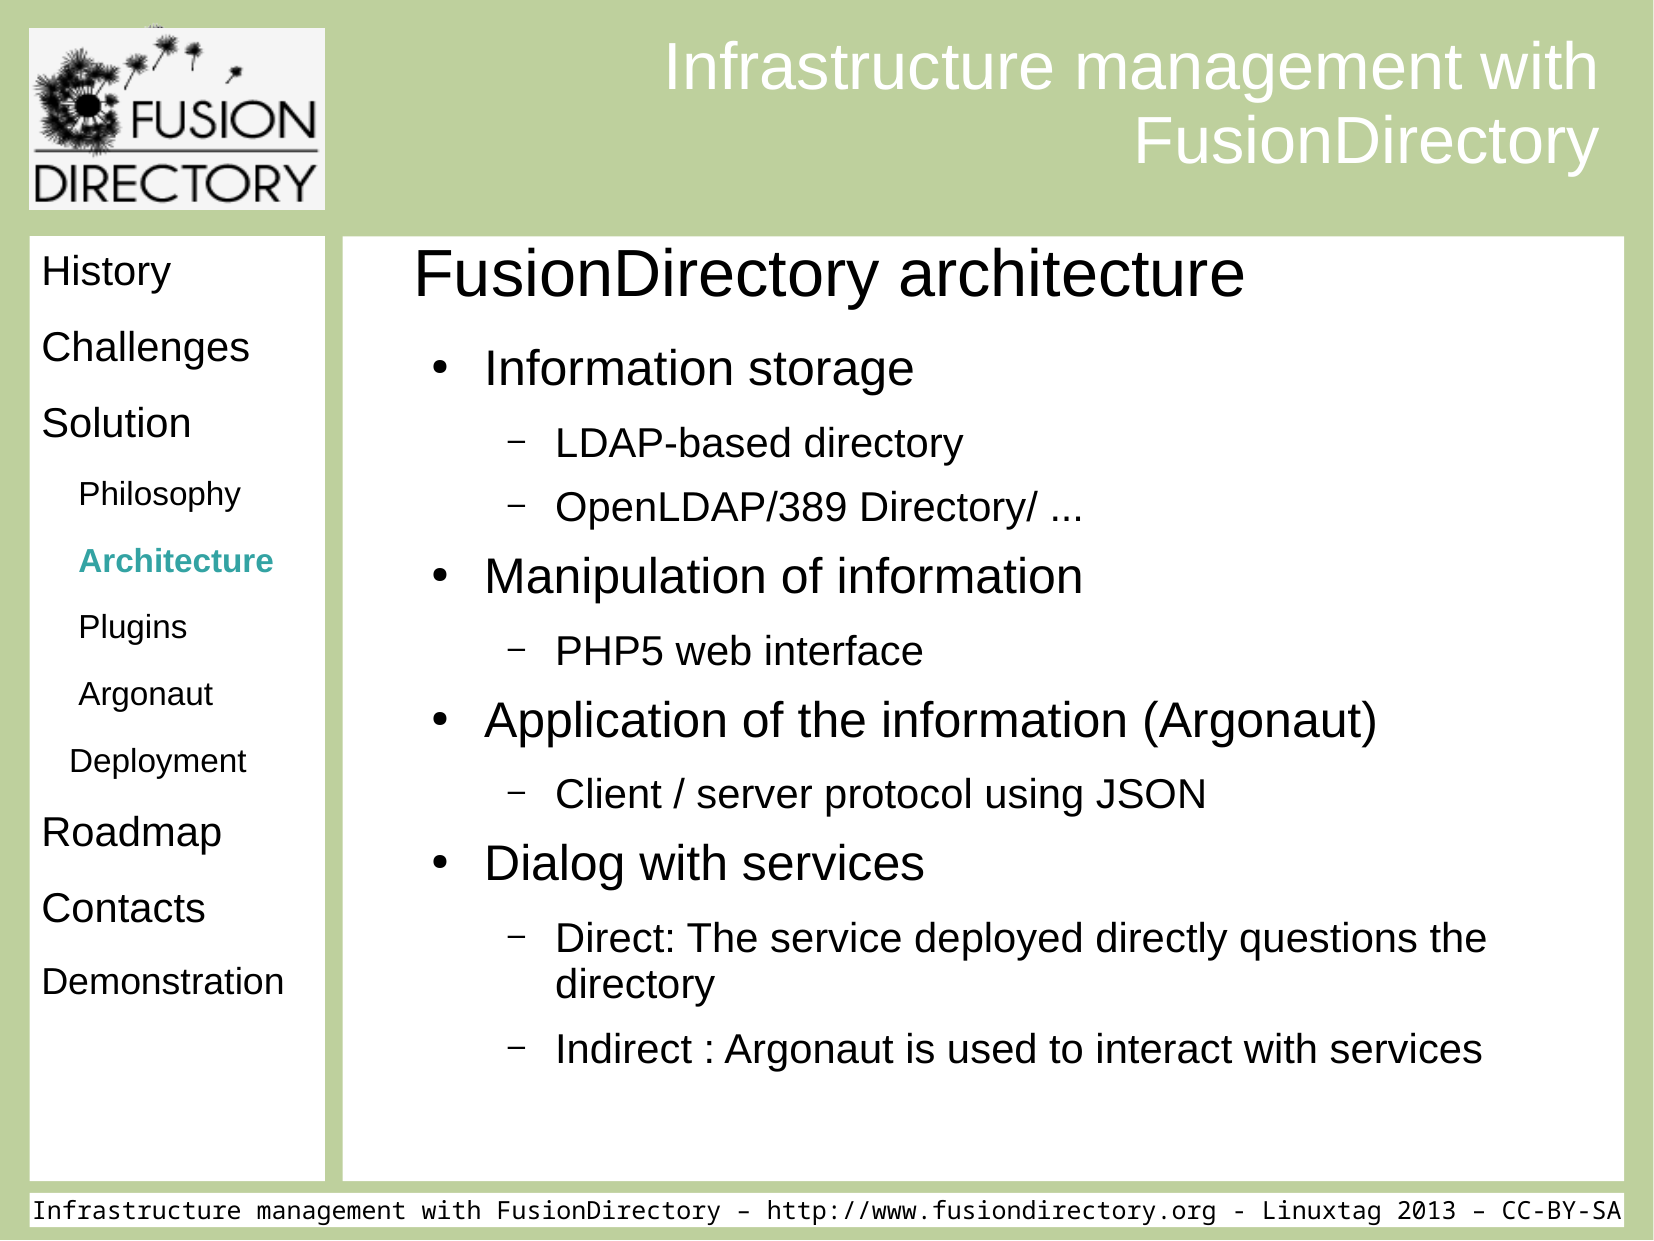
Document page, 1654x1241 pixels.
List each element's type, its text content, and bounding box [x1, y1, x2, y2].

title Infrastructure management with FusionDirectory [277, 0, 1601, 208]
list History Challenges Solution Philosophy Architecture Plugins Argonaut Deployment Roadmap Contacts Demonstration [29, 236, 325, 1182]
list FusionDirectory architecture Information storage LDAP-based directory OpenLDAP/389 Directory/ ... Manipulation of information PHP5 web interface Application of the information (Argonaut) Client / server protocol using JSON Dialog with services Direct: The service deployed directly questions the directory Indirect : Argonaut is used to interact with services [342, 236, 1625, 1182]
picture [29, 17, 325, 210]
